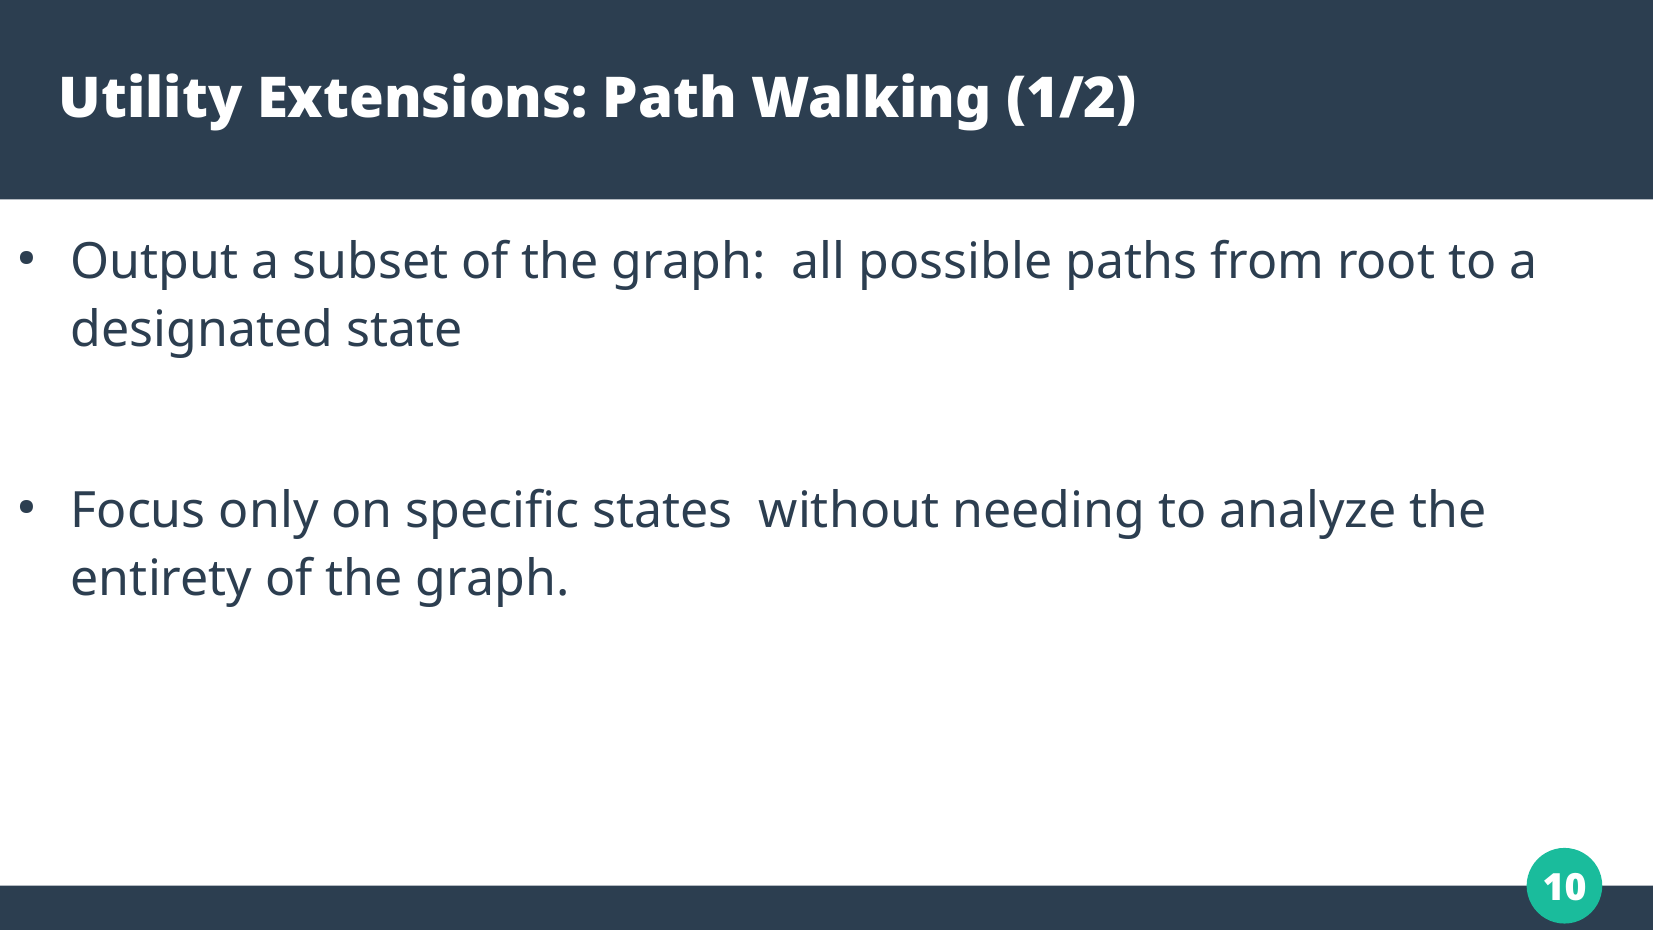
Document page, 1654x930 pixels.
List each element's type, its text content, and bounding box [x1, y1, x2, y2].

title Utility Extensions: Path Walking (1/2) [58, 36, 1594, 156]
list Output a subset of the graph: all possible paths from root to a designated state Focus only on specific states without needing to analyze the entirety of the graph. [0, 225, 1651, 846]
